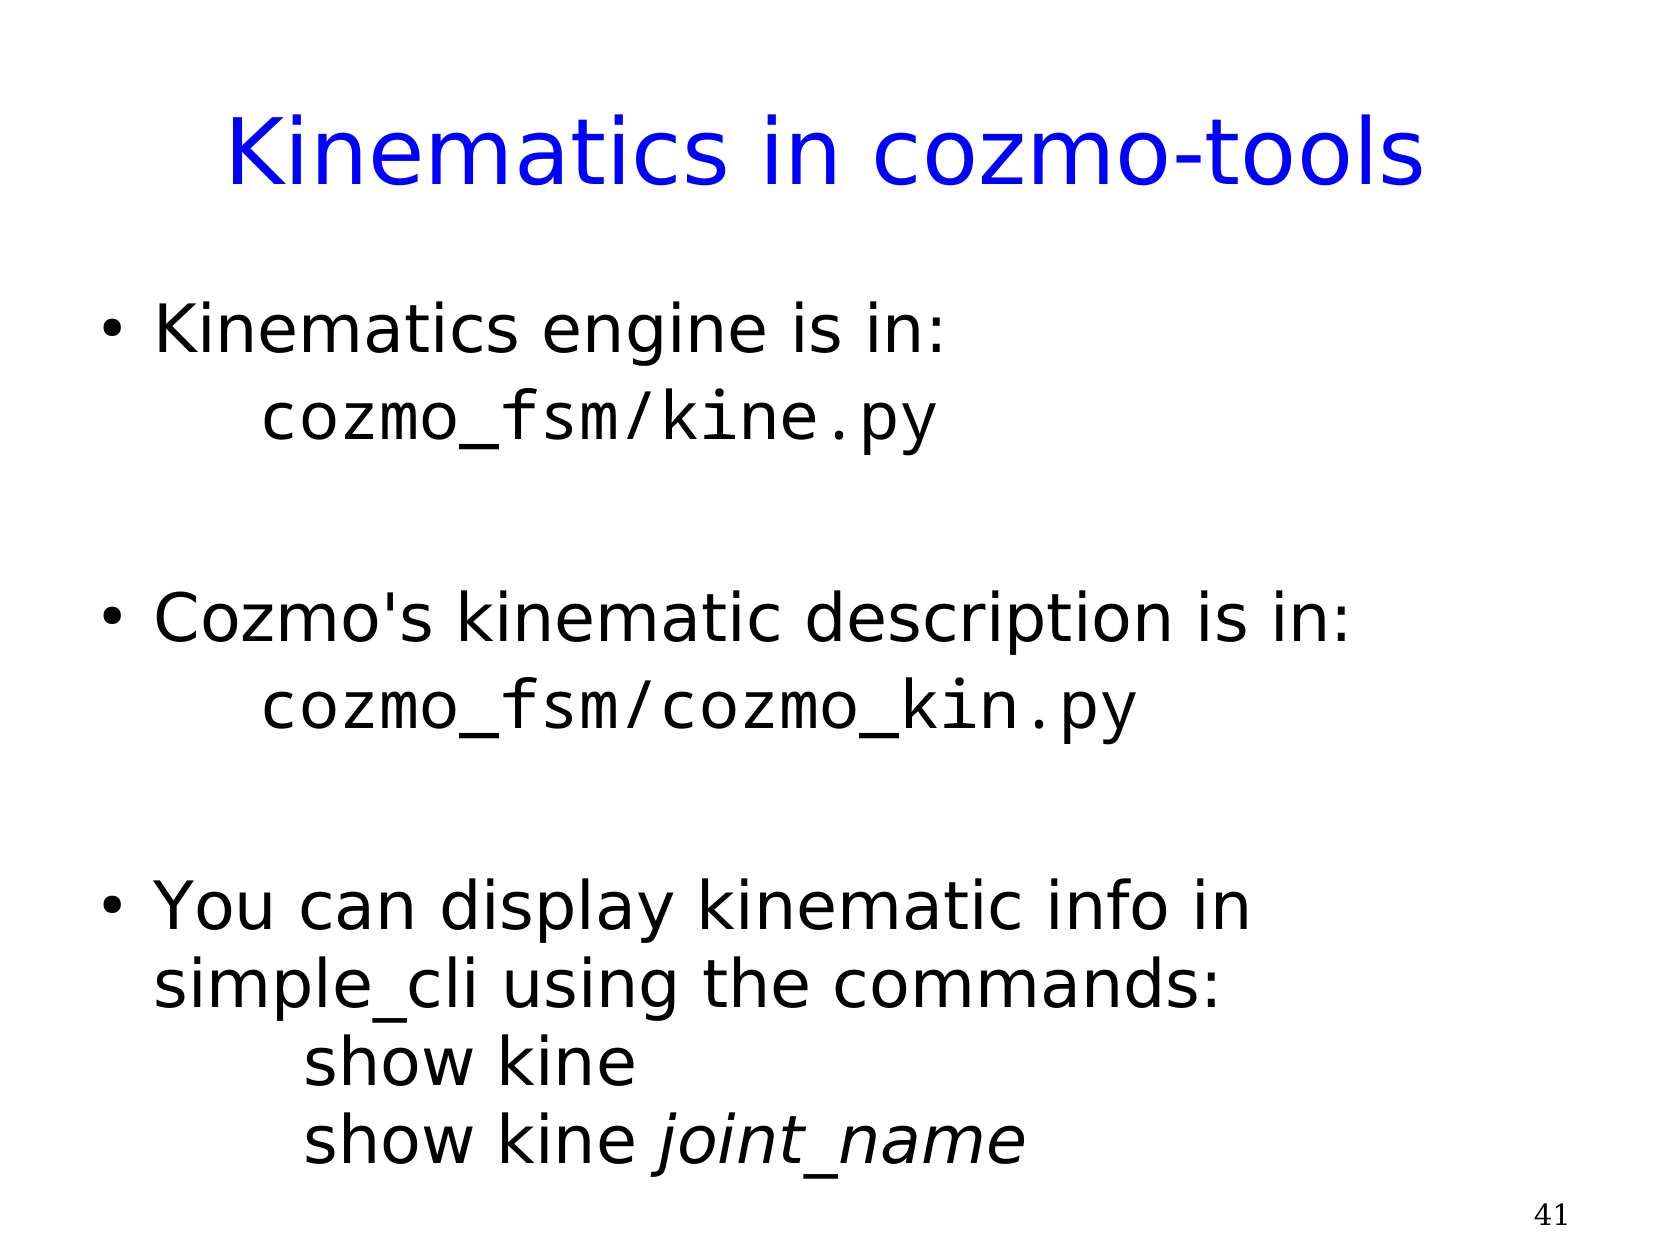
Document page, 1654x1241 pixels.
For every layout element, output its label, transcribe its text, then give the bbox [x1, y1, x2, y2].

list Kinematics engine is in: cozmo_fsm/kine.py Cozmo's kinematic description is in: cozmo_fsm/cozmo_kin.py You can display kinematic info in simple_cli using the commands: show kine show kine joint_name [82, 290, 1571, 1136]
title Kinematics in cozmo-tools [82, 49, 1571, 257]
